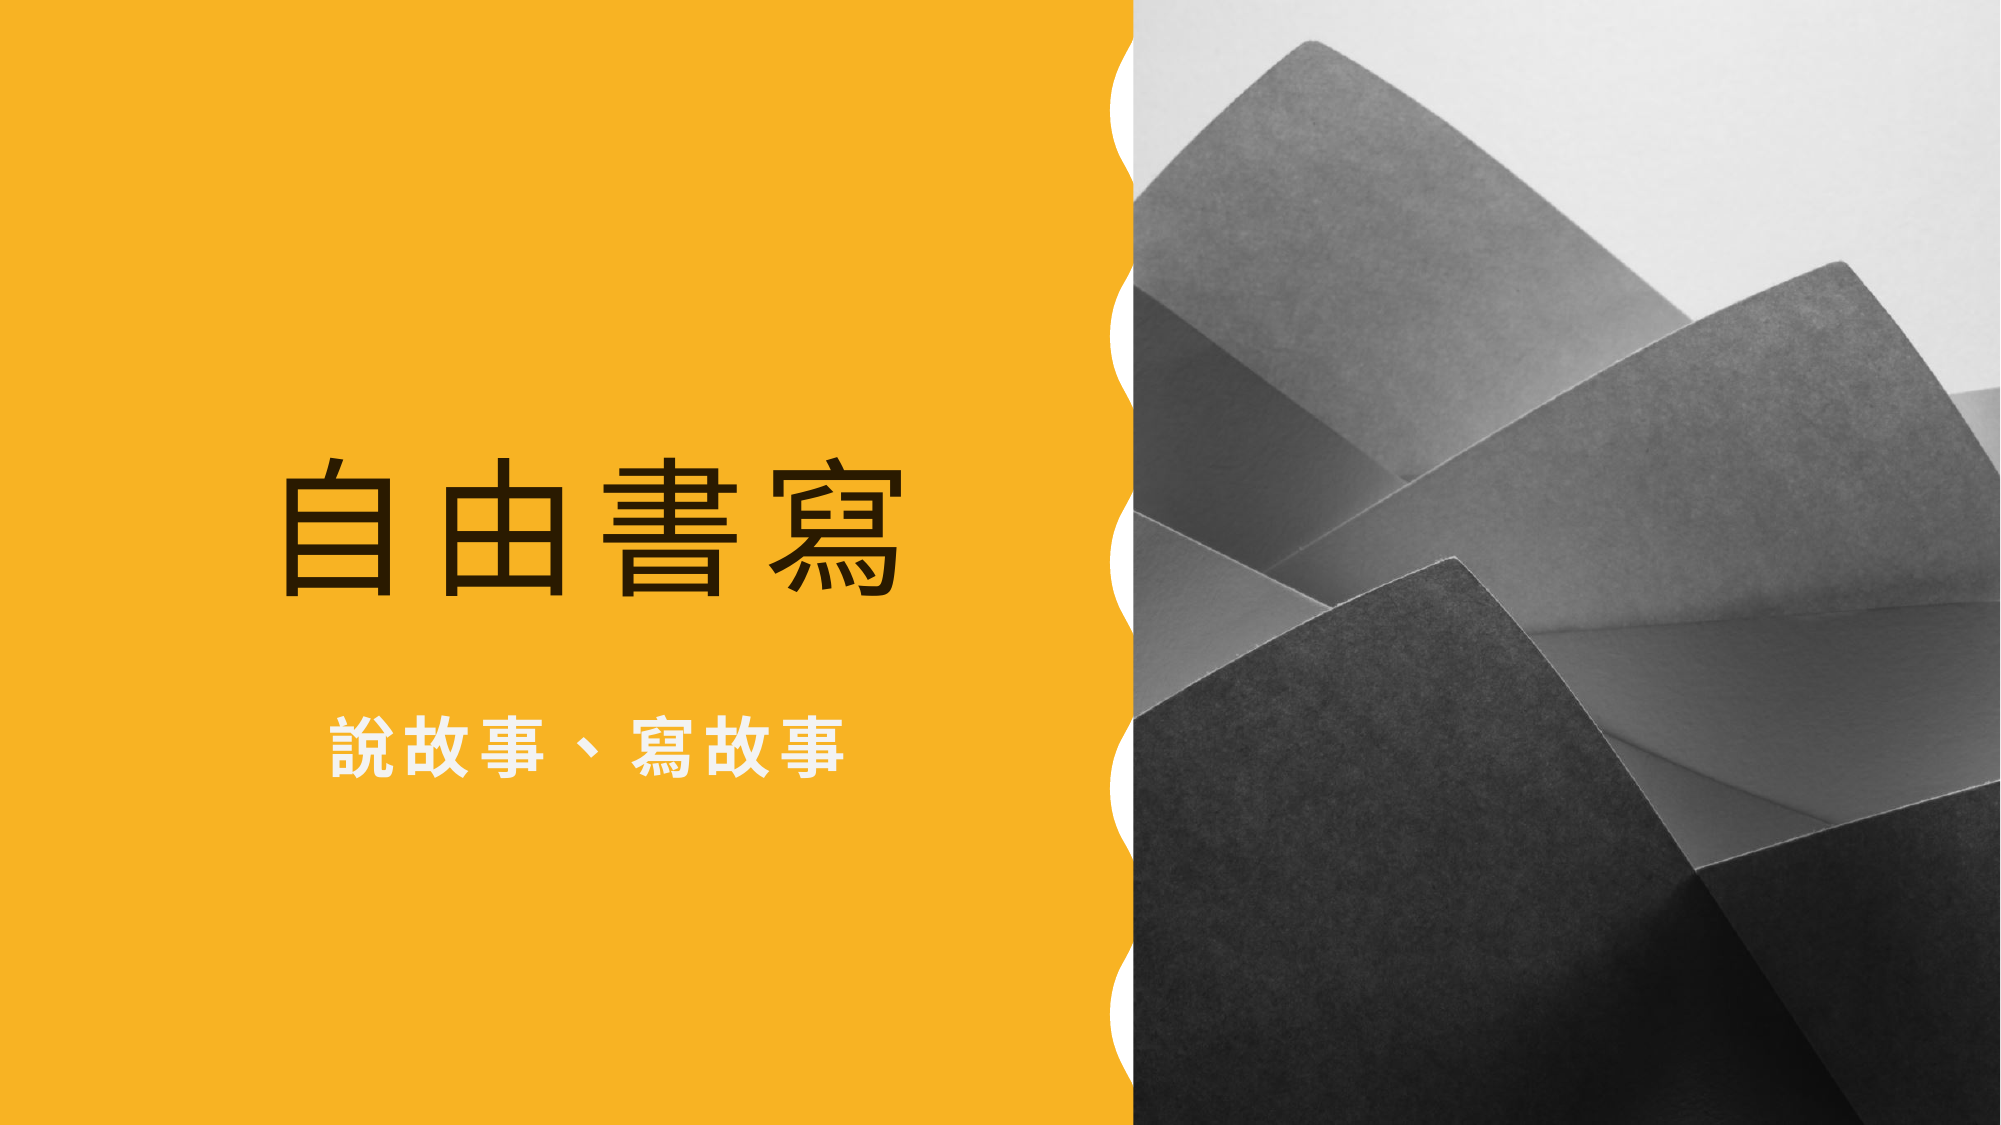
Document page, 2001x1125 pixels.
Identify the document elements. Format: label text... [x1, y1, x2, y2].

title 自由書寫 [105, 767, 1070, 896]
title 自由書寫 [105, 156, 1070, 698]
subtitle 說故事、寫故事 [105, 698, 1070, 767]
text_box [0, 0, 1133, 1125]
picture [1133, 0, 2000, 1125]
